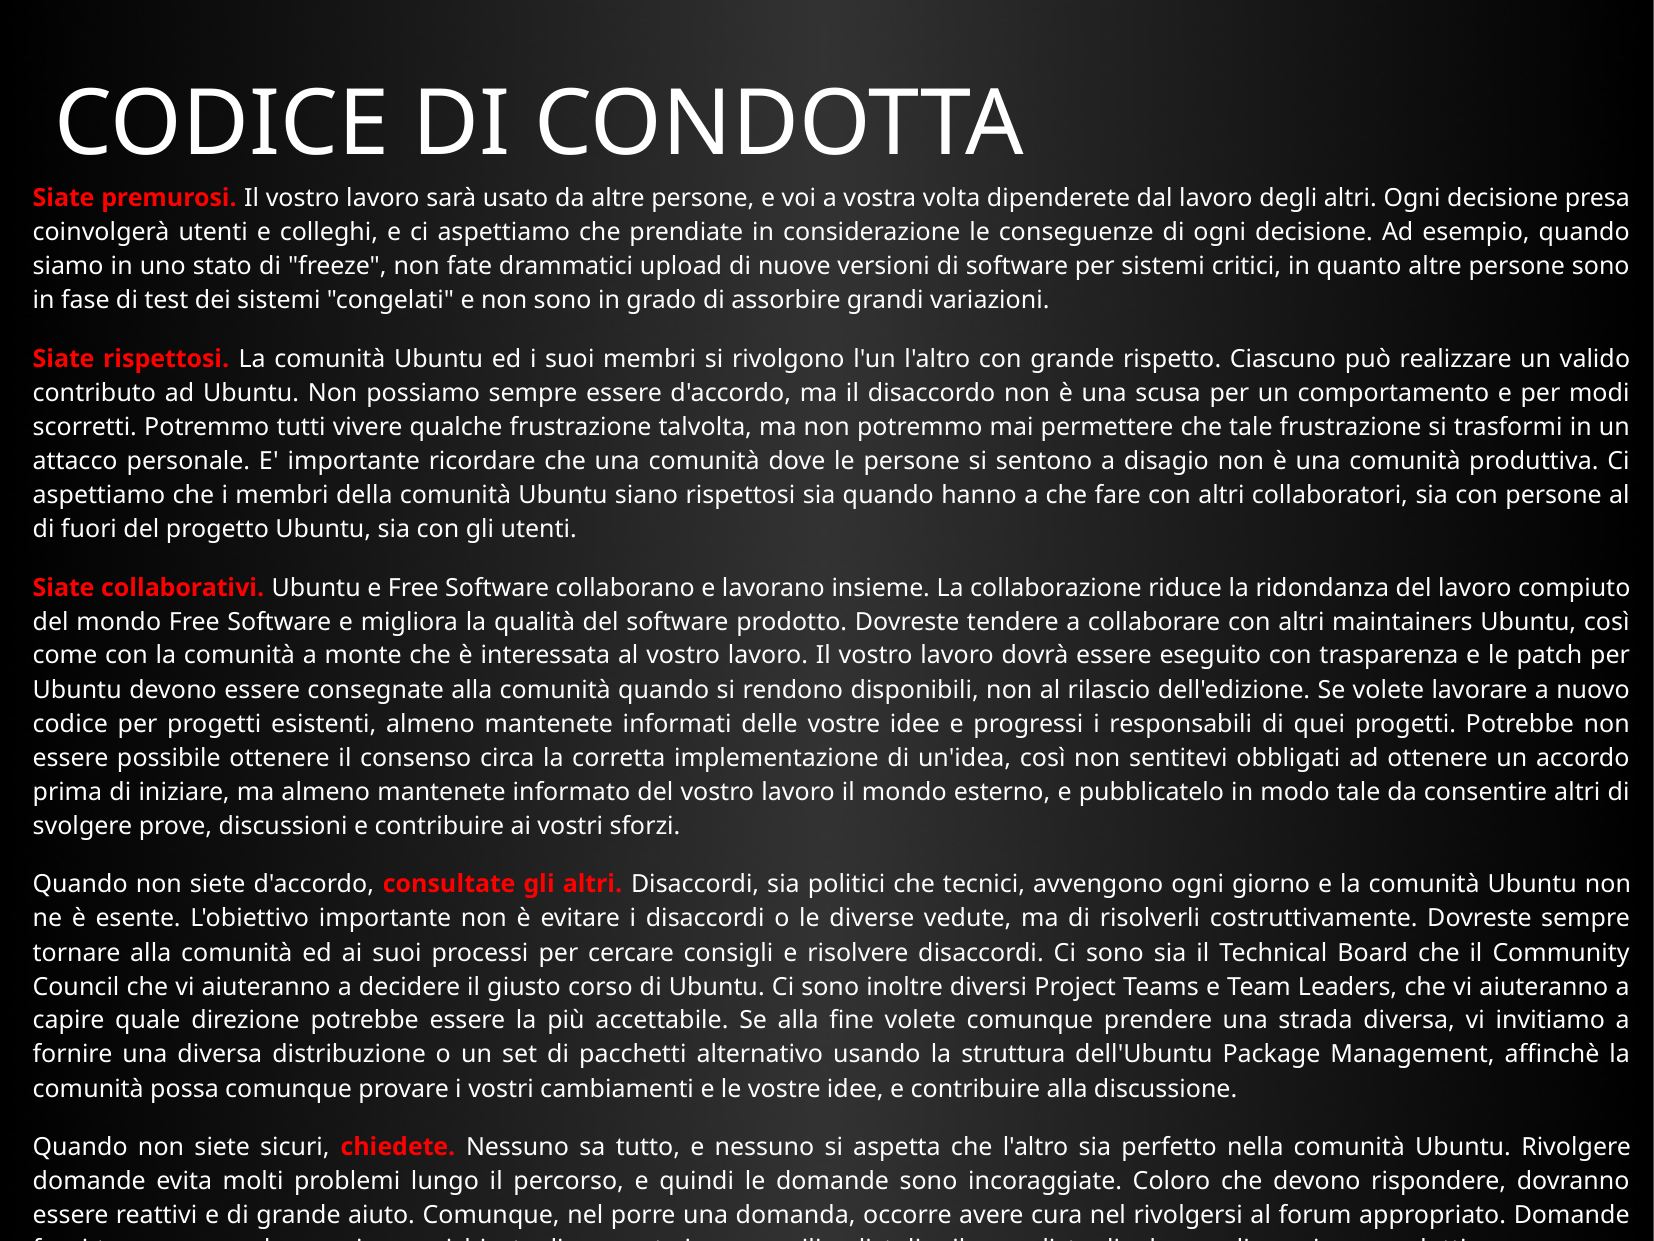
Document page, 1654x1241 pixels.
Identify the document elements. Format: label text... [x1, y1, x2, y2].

picture [0, 0, 1654, 1241]
text_box CODICE DI CONDOTTA [39, 48, 1565, 167]
text_box Siate premurosi. Il vostro lavoro sarà usato da altre persone, e voi a vostra volta dipenderete dal lavoro degli altri. Ogni decisione presa coinvolgerà utenti e colleghi, e ci aspettiamo che prendiate in considerazione le conseguenze di ogni decisione. Ad esempio, quando siamo in uno stato di "freeze", non fate drammatici upload di nuove versioni di software per sistemi critici, in quanto altre persone sono in fase di test dei sistemi "congelati" e non sono in grado di assorbire grandi variazioni. Siate rispettosi. La comunità Ubuntu ed i suoi membri si rivolgono l'un l'altro con grande rispetto. Ciascuno può realizzare un valido contributo ad Ubuntu. Non possiamo sempre essere d'accordo, ma il disaccordo non è una scusa per un comportamento e per modi scorretti. Potremmo tutti vivere qualche frustrazione talvolta, ma non potremmo mai permettere che tale frustrazione si trasformi in un attacco personale. E' importante ricordare che una comunità dove le persone si sentono a disagio non è una comunità produttiva. Ci aspettiamo che i membri della comunità Ubuntu siano rispettosi sia quando hanno a che fare con altri collaboratori, sia con persone al di fuori del progetto Ubuntu, sia con gli utenti. Siate collaborativi. Ubuntu e Free Software collaborano e lavorano insieme. La collaborazione riduce la ridondanza del lavoro compiuto del mondo Free Software e migliora la qualità del software prodotto. Dovreste tendere a collaborare con altri maintainers Ubuntu, così come con la comunità a monte che è interessata al vostro lavoro. Il vostro lavoro dovrà essere eseguito con trasparenza e le patch per Ubuntu devono essere consegnate alla comunità quando si rendono disponibili, non al rilascio dell'edizione. Se volete lavorare a nuovo codice per progetti esistenti, almeno mantenete informati delle vostre idee e progressi i responsabili di quei progetti. Potrebbe non essere possibile ottenere il consenso circa la corretta implementazione di un'idea, così non sentitevi obbligati ad ottenere un accordo prima di iniziare, ma almeno mantenete informato del vostro lavoro il mondo esterno, e pubblicatelo in modo tale da consentire altri di svolgere prove, discussioni e contribuire ai vostri sforzi. Quando non siete d'accordo, consultate gli altri. Disaccordi, sia politici che tecnici, avvengono ogni giorno e la comunità Ubuntu non ne è esente. L'obiettivo importante non è evitare i disaccordi o le diverse vedute, ma di risolverli costruttivamente. Dovreste sempre tornare alla comunità ed ai suoi processi per cercare consigli e risolvere disaccordi. Ci sono sia il Technical Board che il Community Council che vi aiuteranno a decidere il giusto corso di Ubuntu. Ci sono inoltre diversi Project Teams e Team Leaders, che vi aiuteranno a capire quale direzione potrebbe essere la più accettabile. Se alla fine volete comunque prendere una strada diversa, vi invitiamo a fornire una diversa distribuzione o un set di pacchetti alternativo usando la struttura dell'Ubuntu Package Management, affinchè la comunità possa comunque provare i vostri cambiamenti e le vostre idee, e contribuire alla discussione. Quando non siete sicuri, chiedete. Nessuno sa tutto, e nessuno si aspetta che l'altro sia perfetto nella comunità Ubuntu. Rivolgere domande evita molti problemi lungo il percorso, e quindi le domande sono incoraggiate. Coloro che devono rispondere, dovranno essere reattivi e di grande aiuto. Comunque, nel porre una domanda, occorre avere cura nel rivolgersi al forum appropriato. Domande fuori-tema, come ad esempio una richiesta di supporto in una mailing list di sviluppo distoglie da una discussione produttiva. Lasciate con considerazione. Gli sviluppatori di ogni progetto vanno e vengono, e per Ubuntu non è diverso. Quando lasciate un progetto, del tutto o in parte, fatelo cercando di minimizzare le ripercussioni sul progetto stesso. Ciò significa che dovreste avvisare prima di lasciare e intraprendere le opportune azioni per assicurare che gli altri possano riprendere dal punto da voi lasciato. [18, 172, 1648, 1207]
